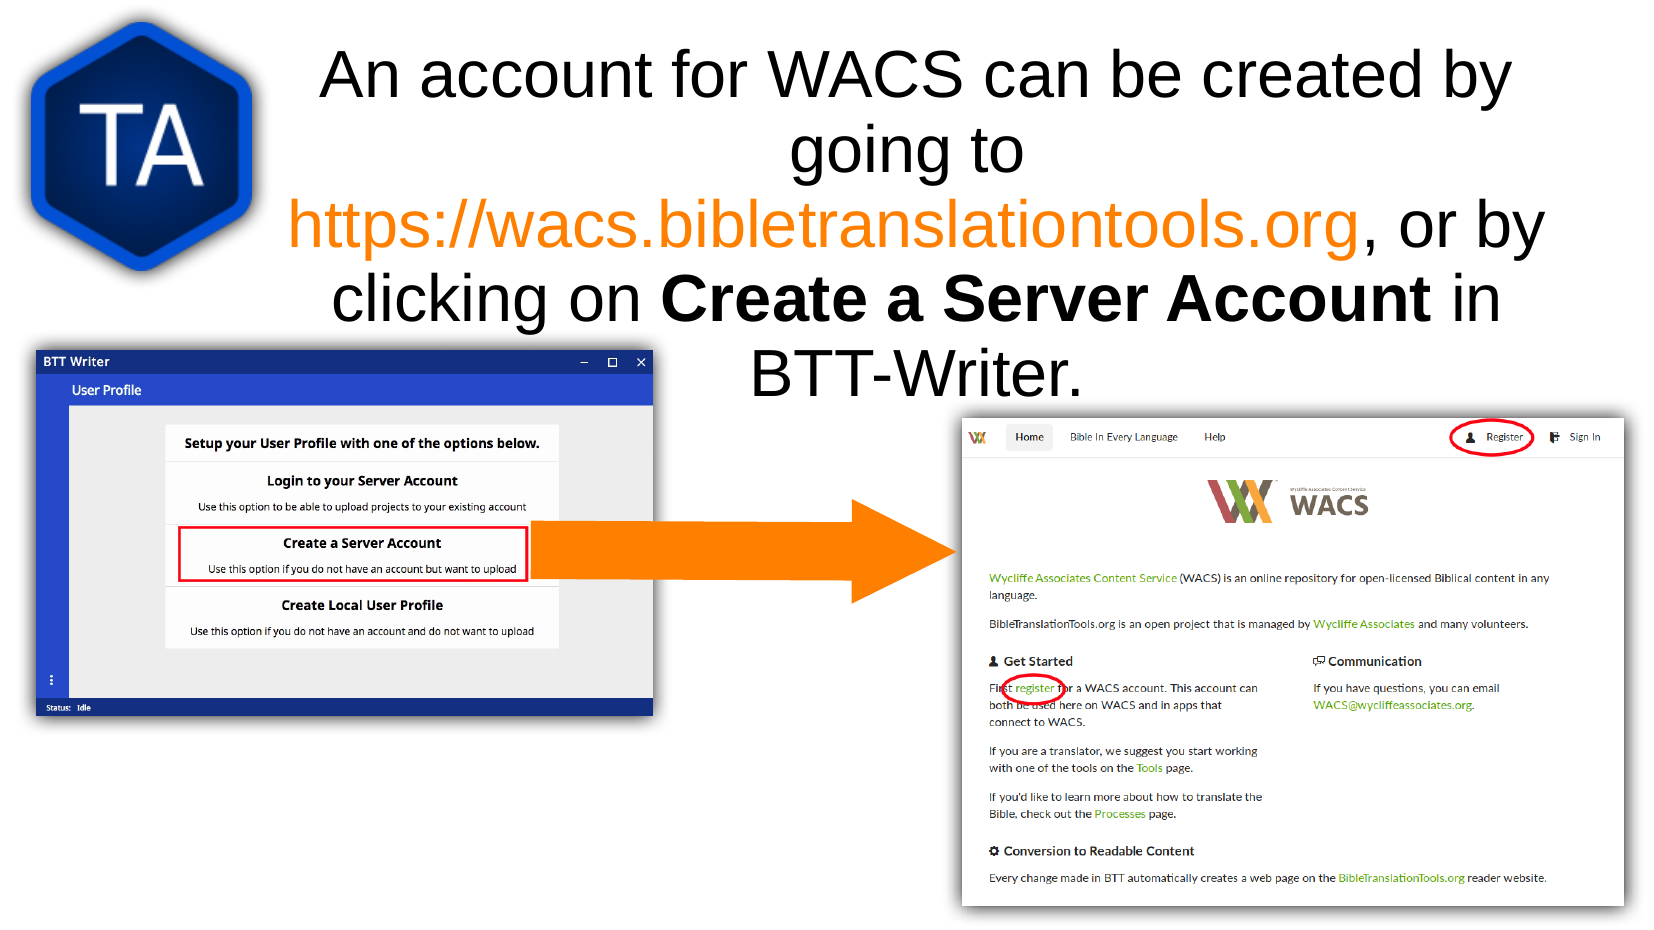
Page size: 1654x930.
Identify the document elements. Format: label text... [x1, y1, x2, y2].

subtitle An account for WACS can be created by going to https://wacs.bibletranslationtools.org, or by clicking on Create a Server Account in BTT-Writer. [263, 37, 1571, 546]
picture [31, 22, 252, 271]
picture [962, 418, 1624, 906]
picture [36, 350, 653, 716]
subtitle An account for WACS can be created by going to https://wacs.bibletranslationtools.org, or by clicking on Create a Server Account in BTT-Writer. [263, 558, 946, 757]
